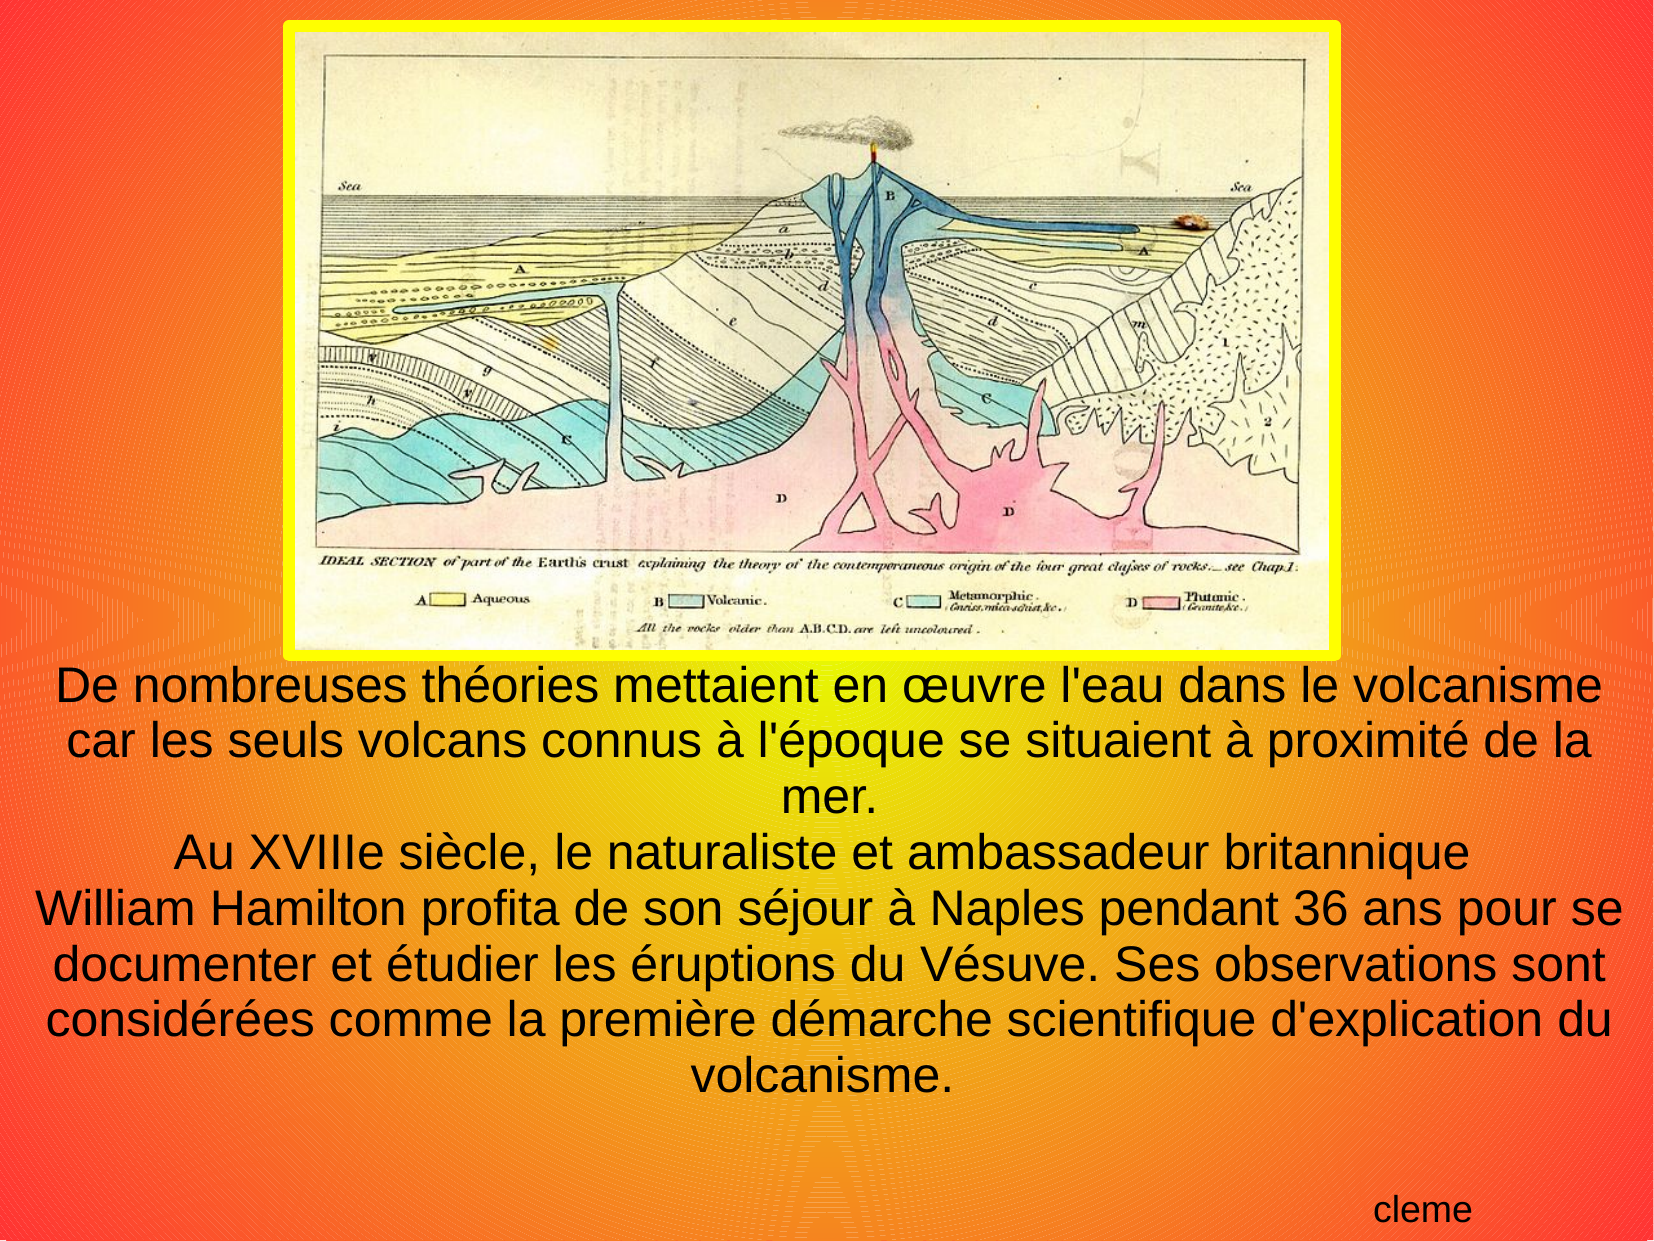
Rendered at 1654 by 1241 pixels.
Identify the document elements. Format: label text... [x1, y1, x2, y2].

text_box De nombreuses théories mettaient en œuvre l'eau dans le volcanisme car les seuls volcans connus à l'époque se situaient à proximité de la mer. Au XVIIIe siècle, le naturaliste et ambassadeur britannique William Hamilton profita de son séjour à Naples pendant 36 ans pour se documenter et étudier les éruptions du Vésuve. Ses observations sont considérées comme la première démarche scientifique d'explication du volcanisme. [0, 649, 1654, 1134]
picture [295, 31, 1329, 650]
text_box cleme [1358, 1181, 1625, 1238]
